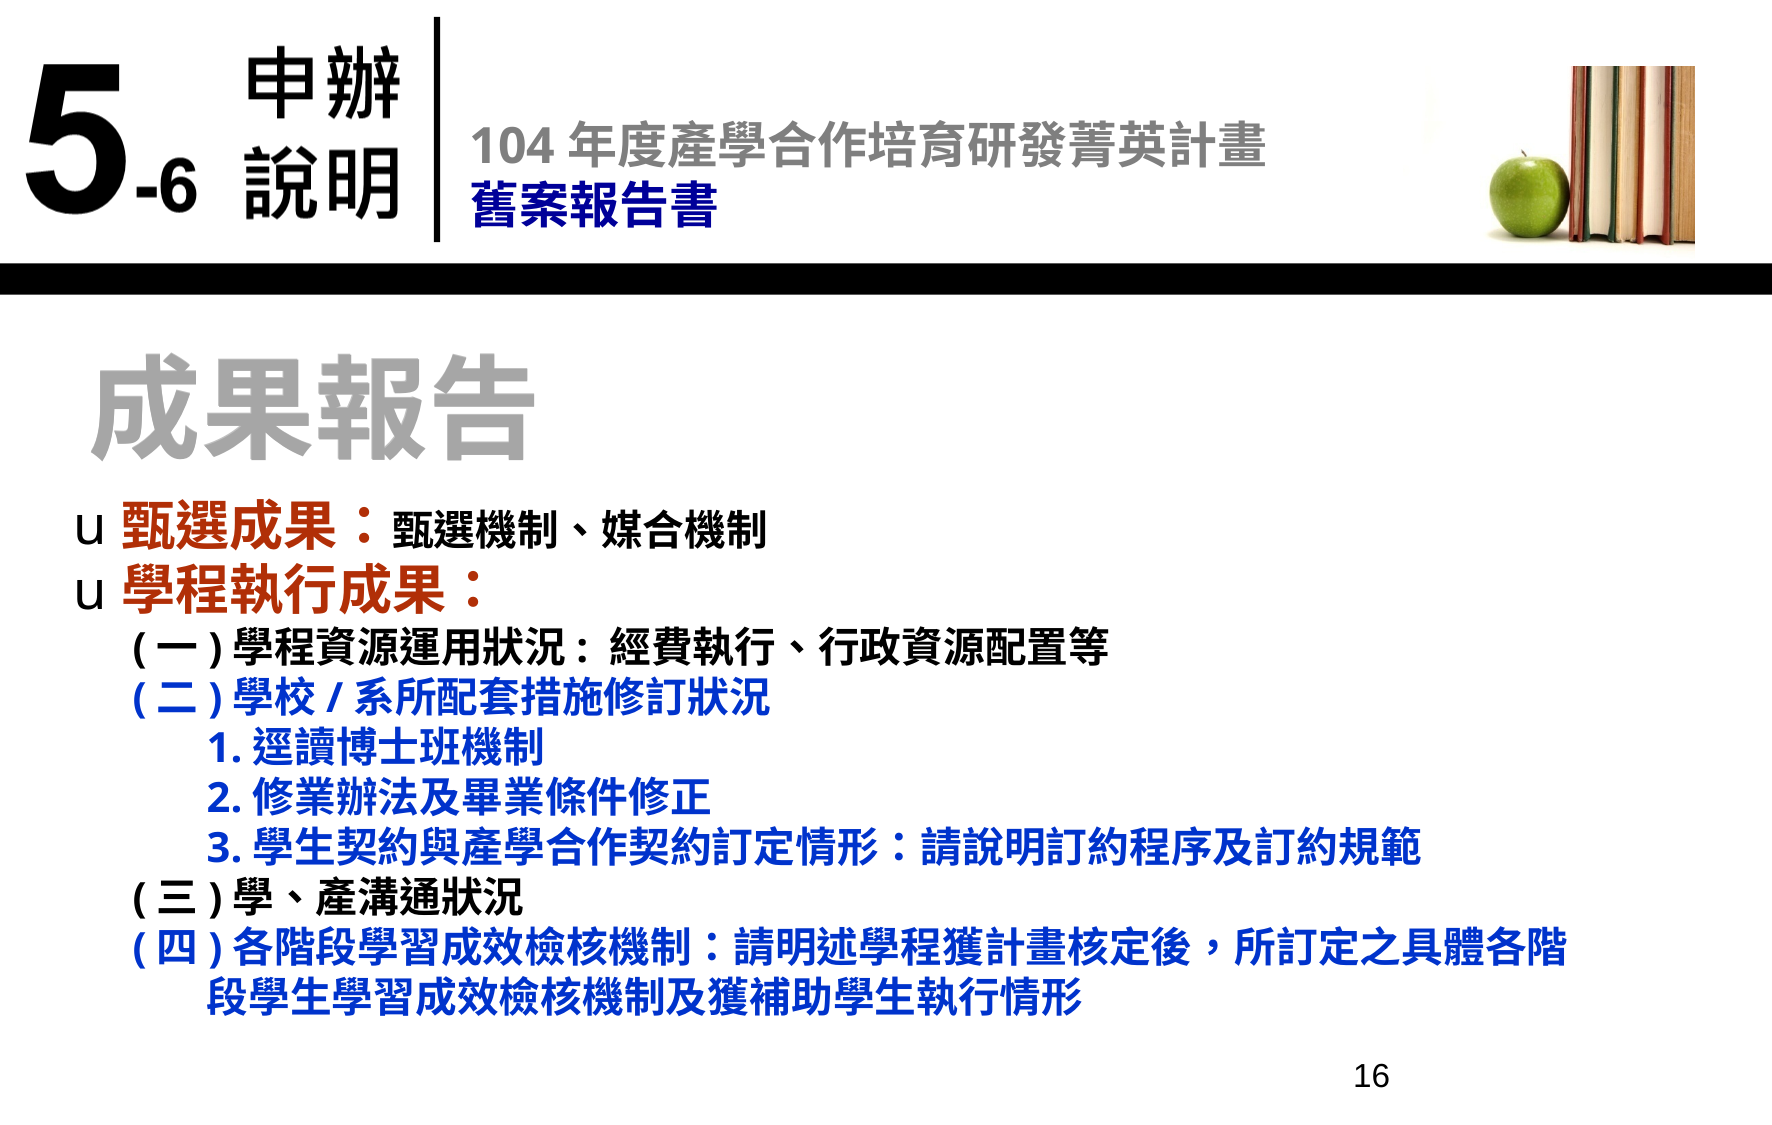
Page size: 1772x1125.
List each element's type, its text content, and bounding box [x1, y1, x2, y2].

picture [1403, 66, 1695, 261]
text_box 甄選成果：甄選機制、媒合機制 學程執行成果： (一)學程資源運用狀況: 經費執行、行政資源配置等 (二)學校/系所配套措施修訂狀況 1.逕讀博士班機制 2.修業辦法及畢業條件修正 3.學生契約與產學合作契約訂定情形：請說明訂約程序及訂約規範 (三)學、產溝通狀況 (四)各階段學習成效檢核機制：請明述學程獲計畫核定後，所訂定之具體各階段學生學習成效檢核機制及獲補助學生執行情形 [59, 483, 1601, 1034]
text_box 成果報告 [74, 330, 557, 480]
text_box 16 [1338, 1046, 1752, 1125]
picture [1, 0, 447, 385]
text_box 104年度產學合作培育研發菁英計畫 舊案報告書 [455, 106, 1341, 241]
